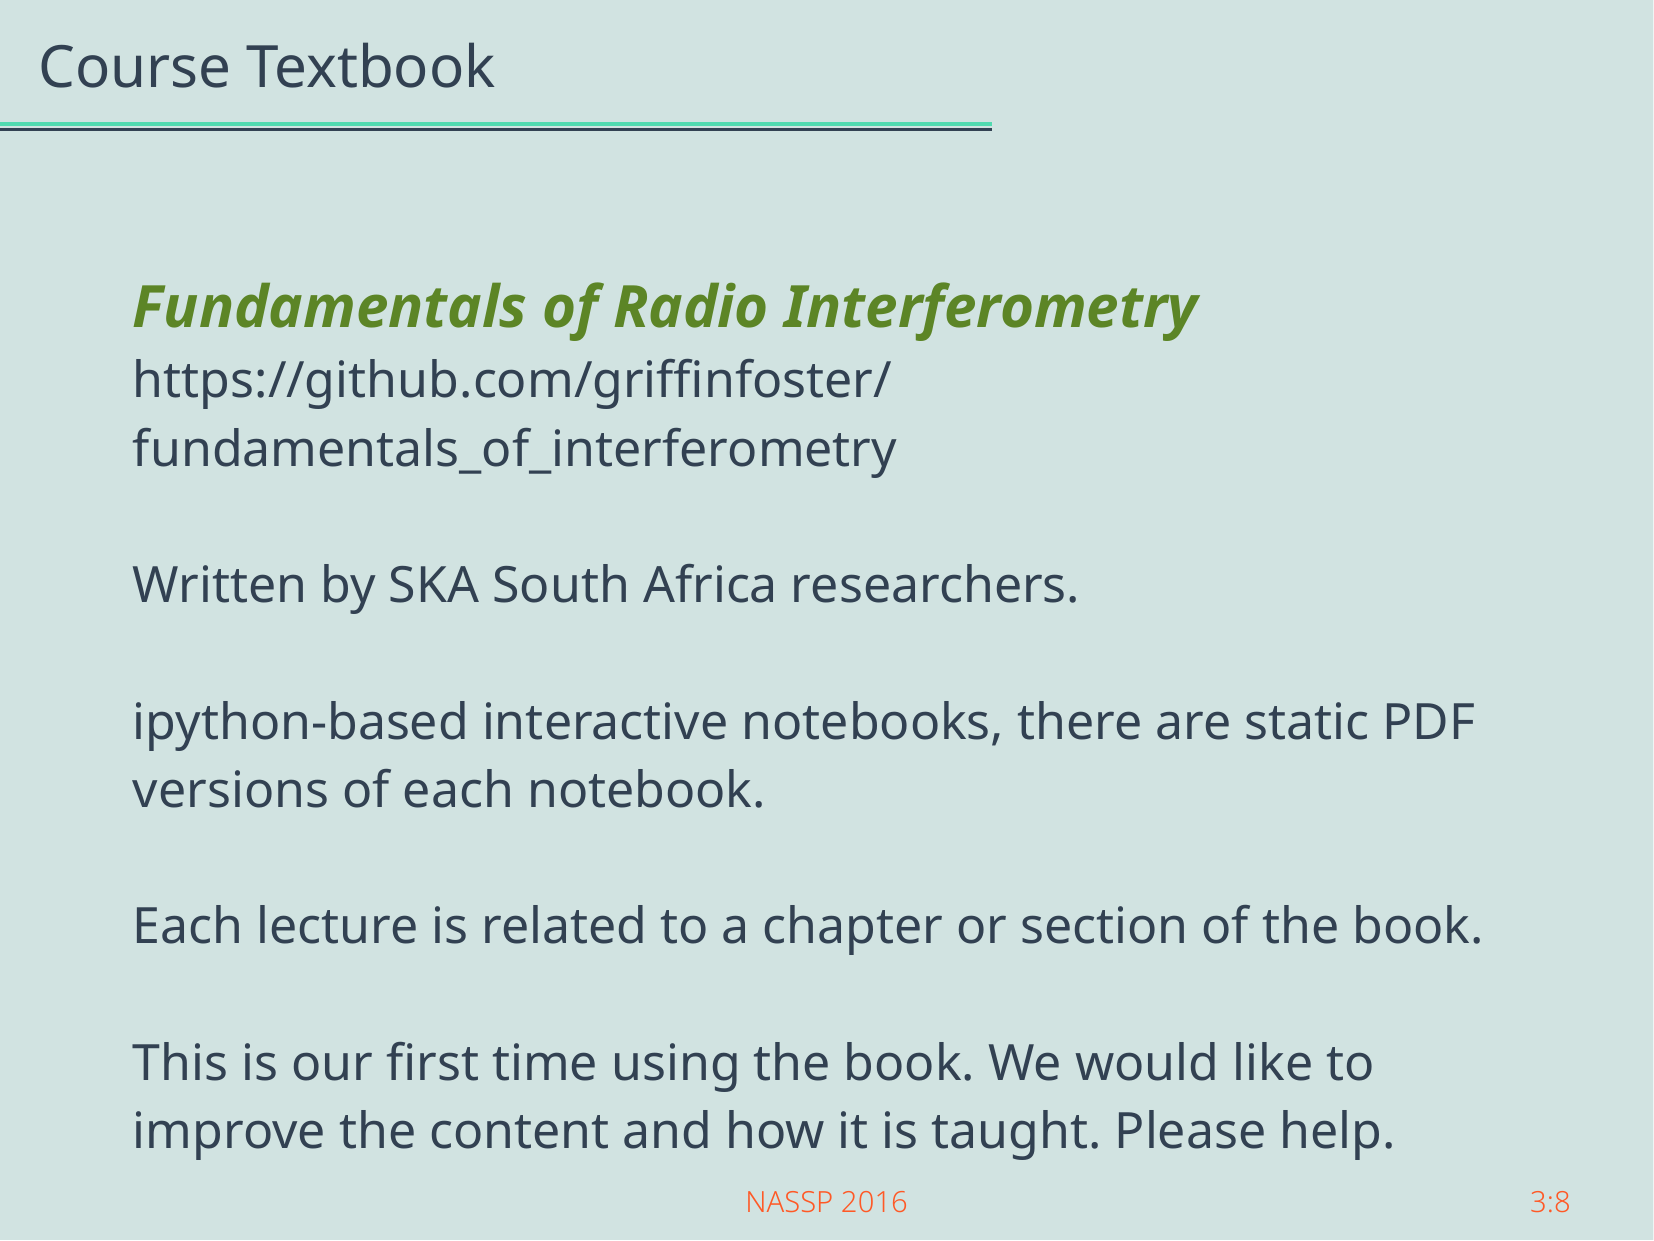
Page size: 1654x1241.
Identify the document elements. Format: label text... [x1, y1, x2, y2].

text_box Fundamentals of Radio Interferometry https://github.com/griffinfoster/fundamentals_of_interferometry Written by SKA South Africa researchers. ipython-based interactive notebooks, there are static PDF versions of each notebook. Each lecture is related to a chapter or section of the book. This is our first time using the book. We would like to improve the content and how it is taught. Please help. [118, 257, 1524, 1006]
text_box Course Textbook [23, 17, 1063, 103]
